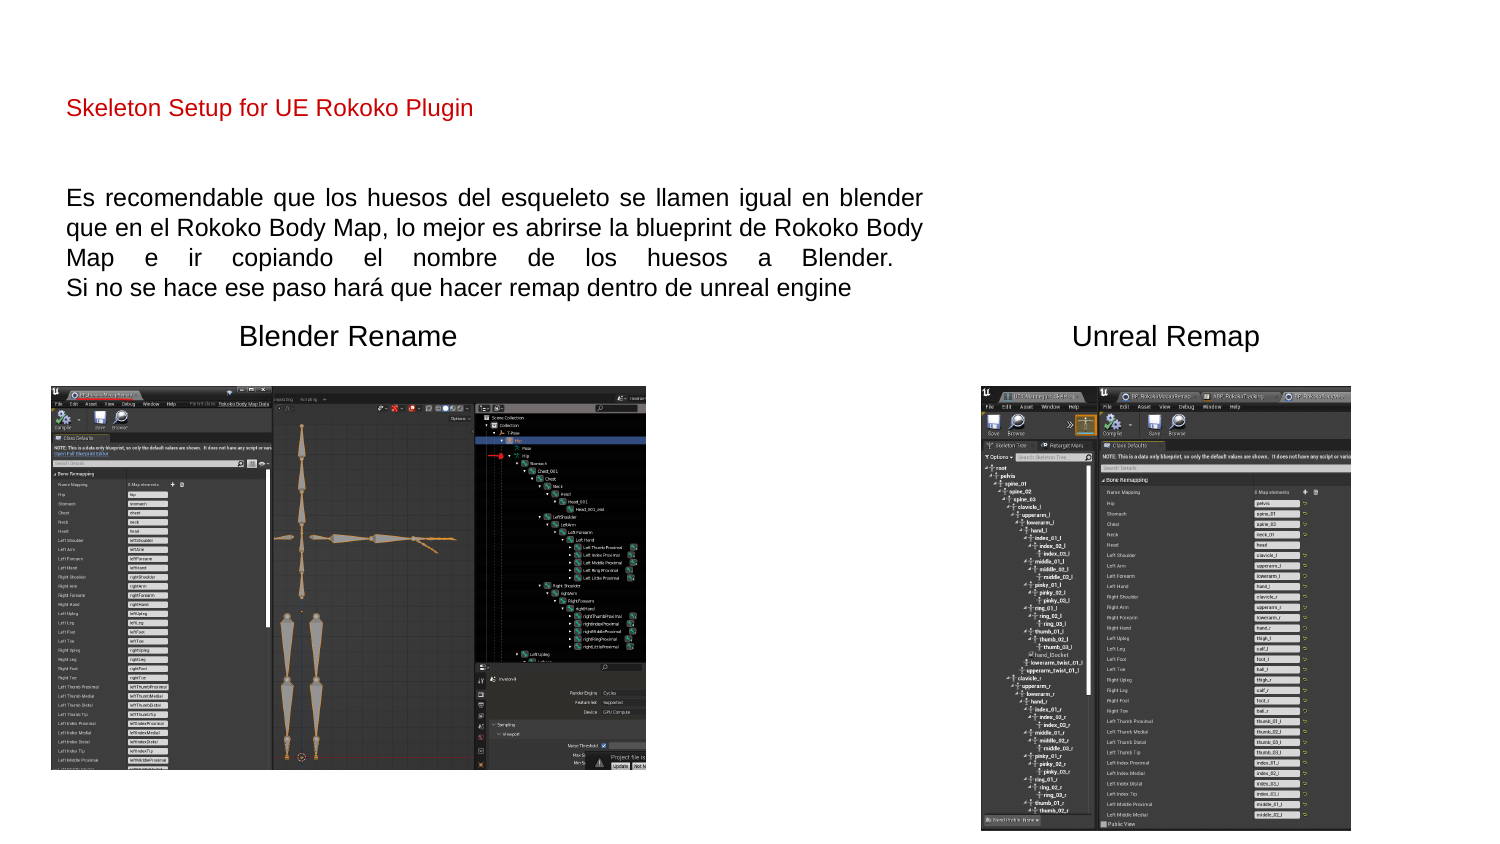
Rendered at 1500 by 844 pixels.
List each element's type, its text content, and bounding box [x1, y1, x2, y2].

picture [981, 386, 1351, 831]
text_box Es recomendable que los huesos del esqueleto se llamen igual en blender que en el Rokoko Body Map, lo mejor es abrirse la blueprint de Rokoko Body Map e ir copiando el nombre de los huesos a Blender. Si no se hace ese paso hará que hacer remap dentro de unreal engine [51, 166, 941, 317]
text_box Blender Rename [181, 302, 516, 368]
title Skeleton Setup for UE Rokoko Plugin [51, 72, 1449, 167]
picture [51, 386, 646, 770]
text_box Unreal Remap [999, 302, 1333, 368]
